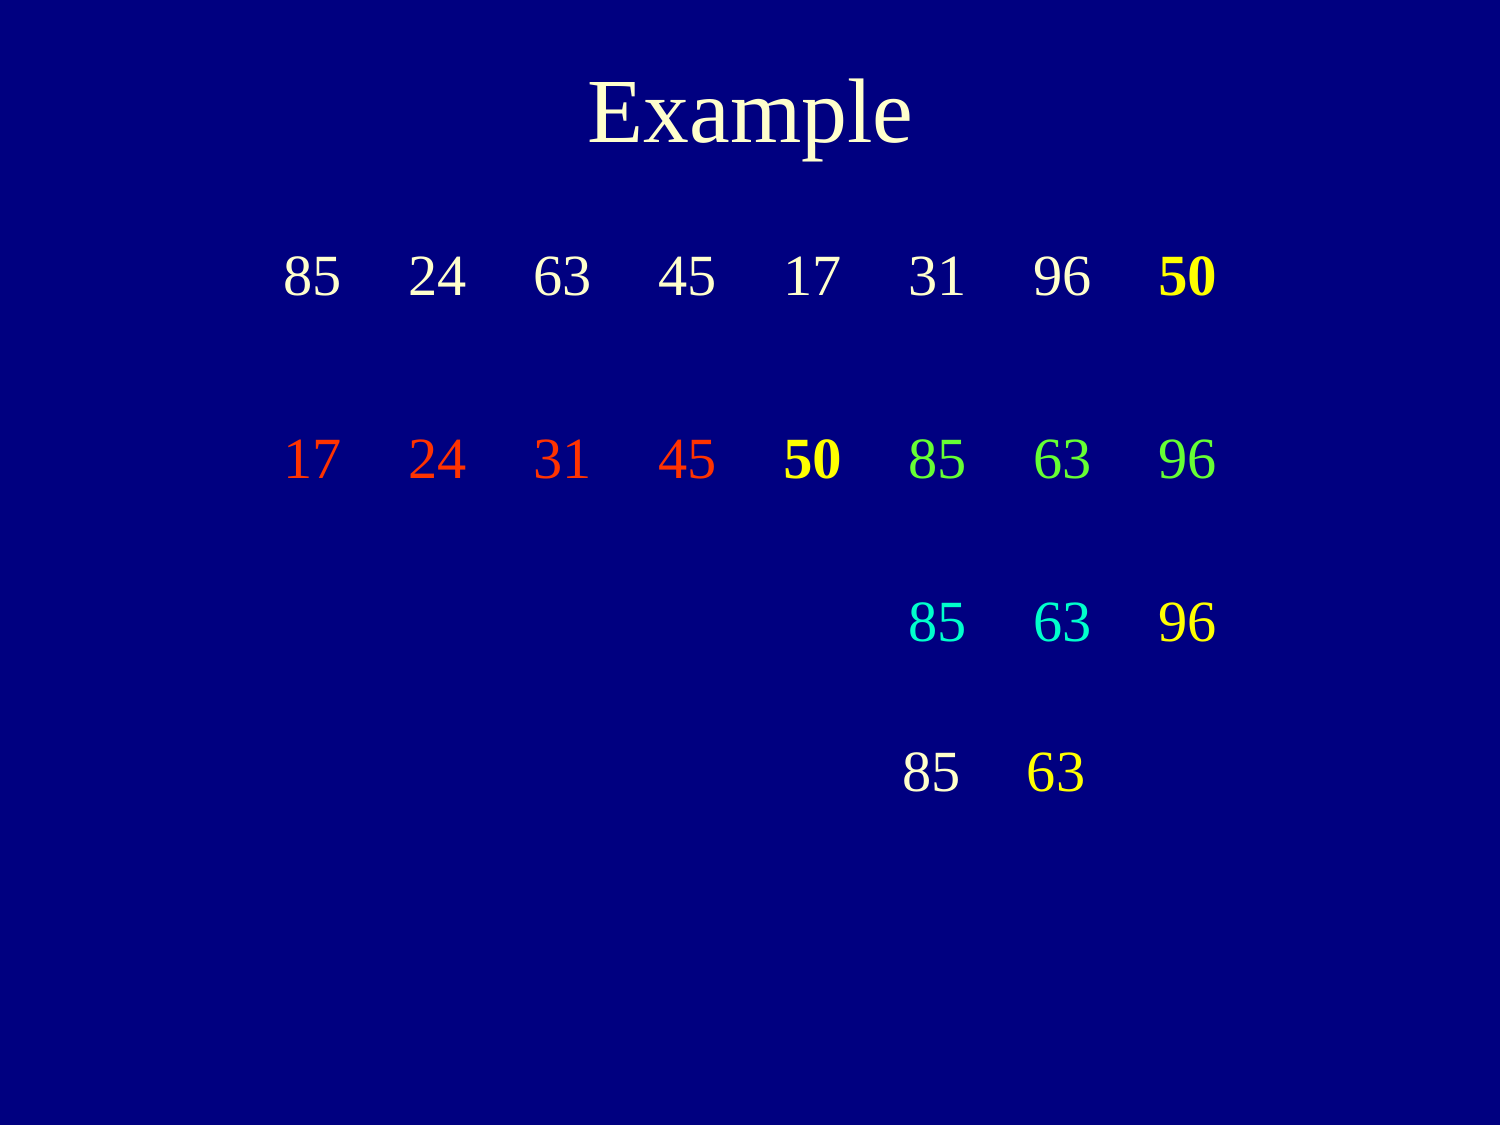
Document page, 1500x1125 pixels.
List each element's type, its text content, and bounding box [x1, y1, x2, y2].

table_header 85 [875, 725, 987, 825]
table_header 31 [500, 413, 625, 512]
table_header 50 [1125, 229, 1250, 325]
table_header 63 [500, 229, 625, 325]
table_header 31 [875, 229, 1000, 325]
table_header 85 [875, 575, 1000, 675]
table_header 63 [987, 725, 1125, 825]
table_header 17 [750, 229, 875, 325]
table_header 17 [250, 413, 375, 512]
table_header 45 [625, 413, 750, 512]
table_header 63 [1000, 575, 1125, 675]
table_header 96 [1125, 413, 1250, 512]
table_header 96 [1000, 229, 1125, 325]
table_header 63 [1000, 413, 1125, 512]
table_header 24 [375, 229, 500, 325]
table_header 96 [1125, 575, 1250, 675]
table_header 45 [625, 229, 750, 325]
title Example [22, 43, 1480, 169]
table_header 50 [750, 413, 875, 512]
table_header 24 [375, 413, 500, 512]
table_header 85 [875, 413, 1000, 512]
table_header 85 [250, 229, 375, 325]
